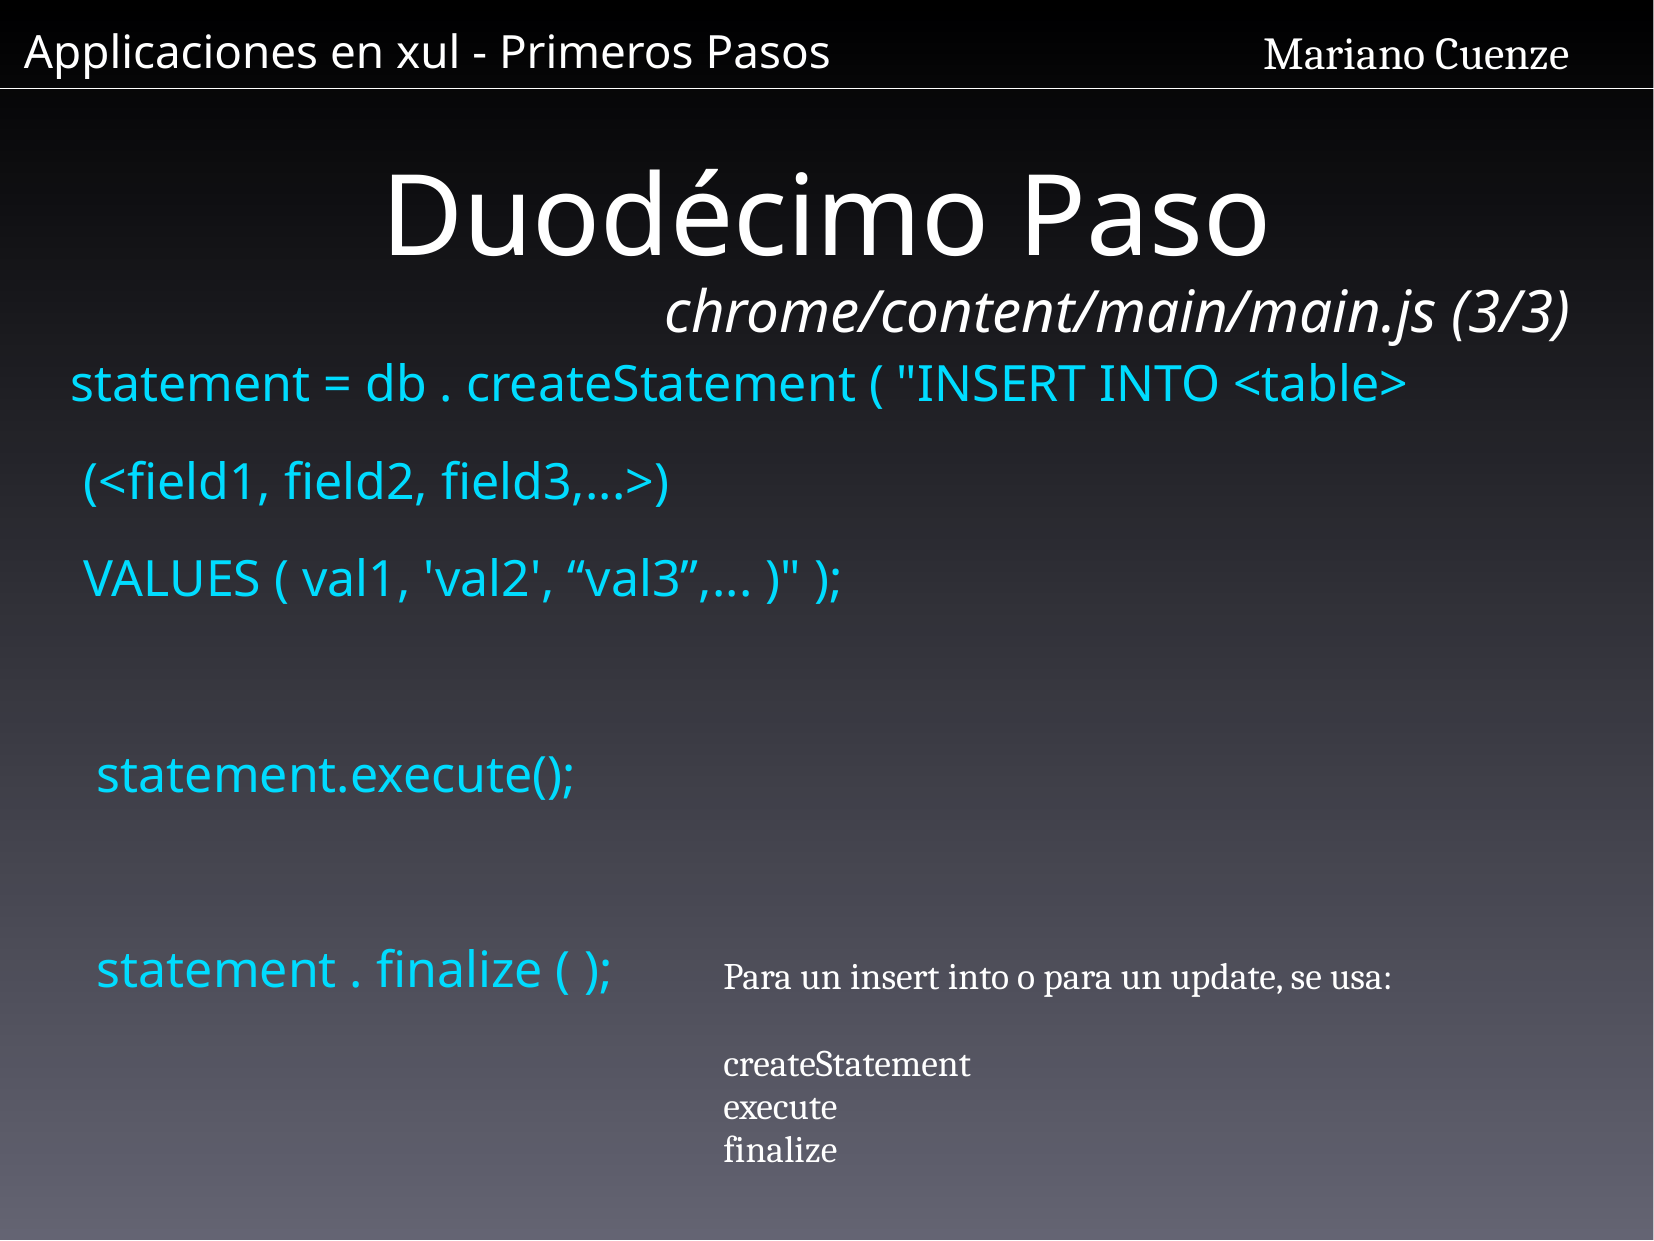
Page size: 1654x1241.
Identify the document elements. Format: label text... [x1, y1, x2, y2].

text_box Mariano Cuenze [1249, 20, 1648, 88]
text_box Para un insert into o para un update, se usa: createStatement execute finalize [708, 1152, 1595, 1182]
title Duodécimo Paso [82, 108, 1571, 265]
list statement = db . createStatement ( "INSERT INTO <table> (<field1, field2, field3,...>) VALUES ( val1, 'val2', “val3”,... )" ); statement.execute(); statement . finalize ( ); [53, 347, 1625, 1152]
title chrome/content/main/main.js (3/3) [82, 265, 1571, 347]
text_box Applicaciones en xul - Primeros Pasos [9, 11, 899, 80]
